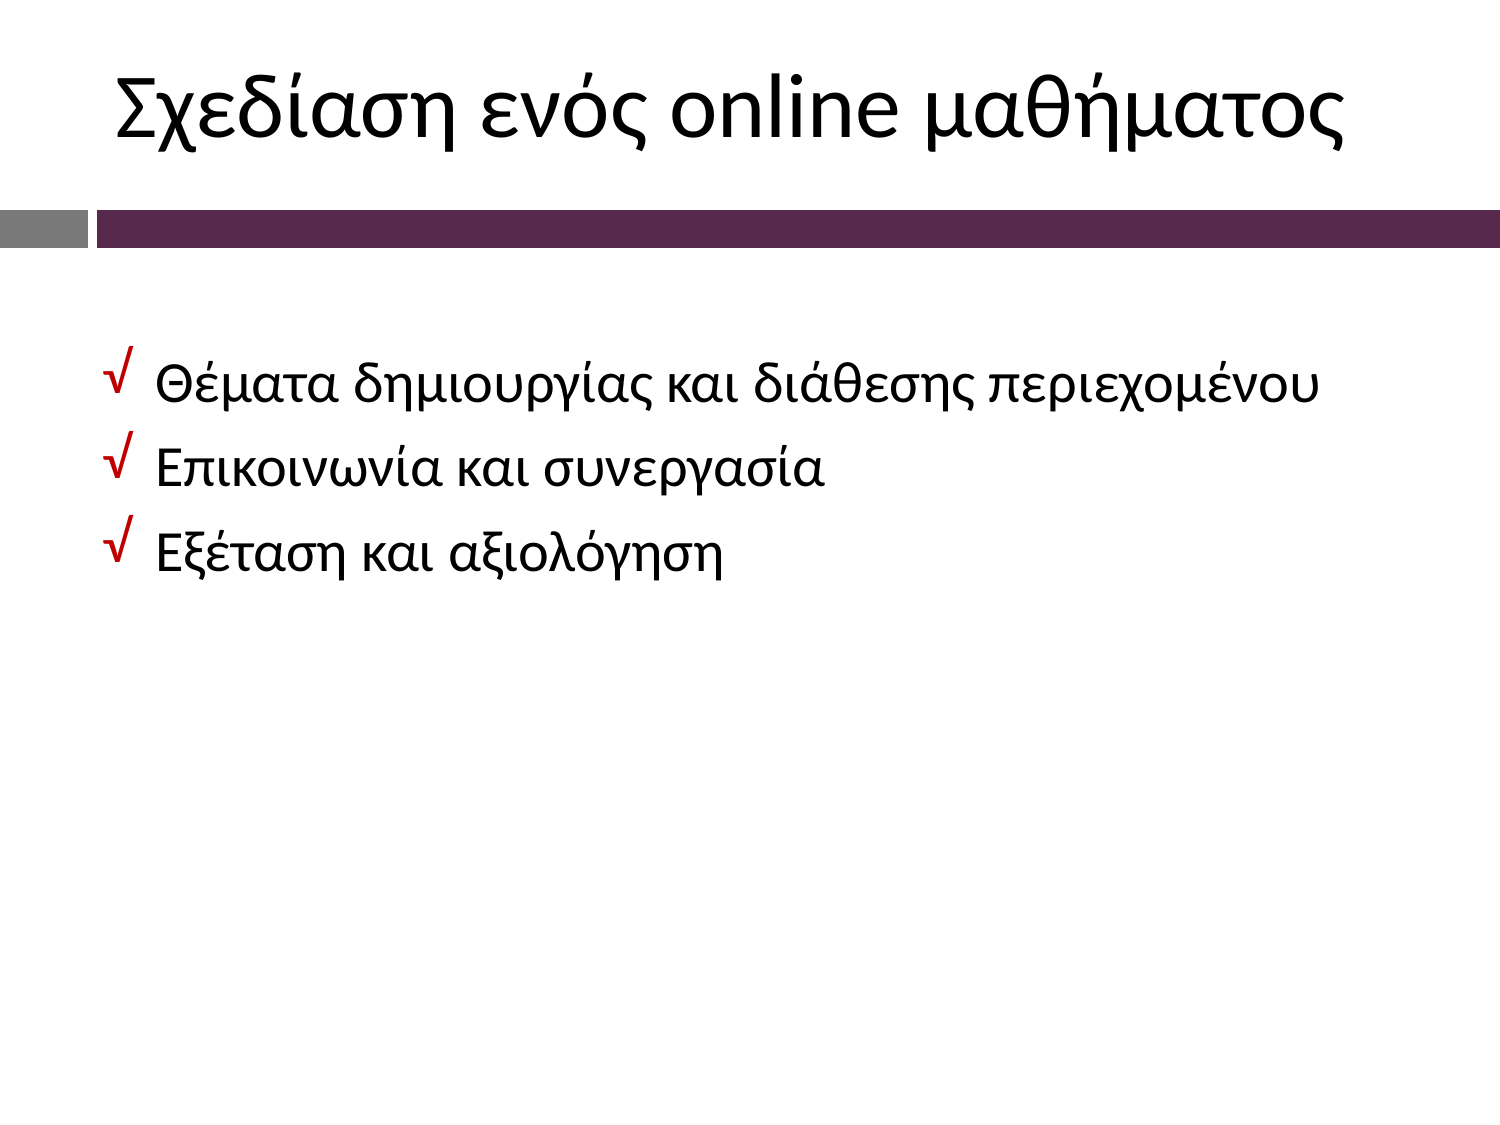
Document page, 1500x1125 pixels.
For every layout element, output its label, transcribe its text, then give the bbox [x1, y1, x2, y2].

title Σχεδίαση ενός online μαθήματος [100, 19, 1438, 182]
list Θέματα δημιουργίας και διάθεσης περιεχομένου Επικοινωνία και συνεργασία Εξέταση και αξιολόγηση [87, 336, 1360, 892]
